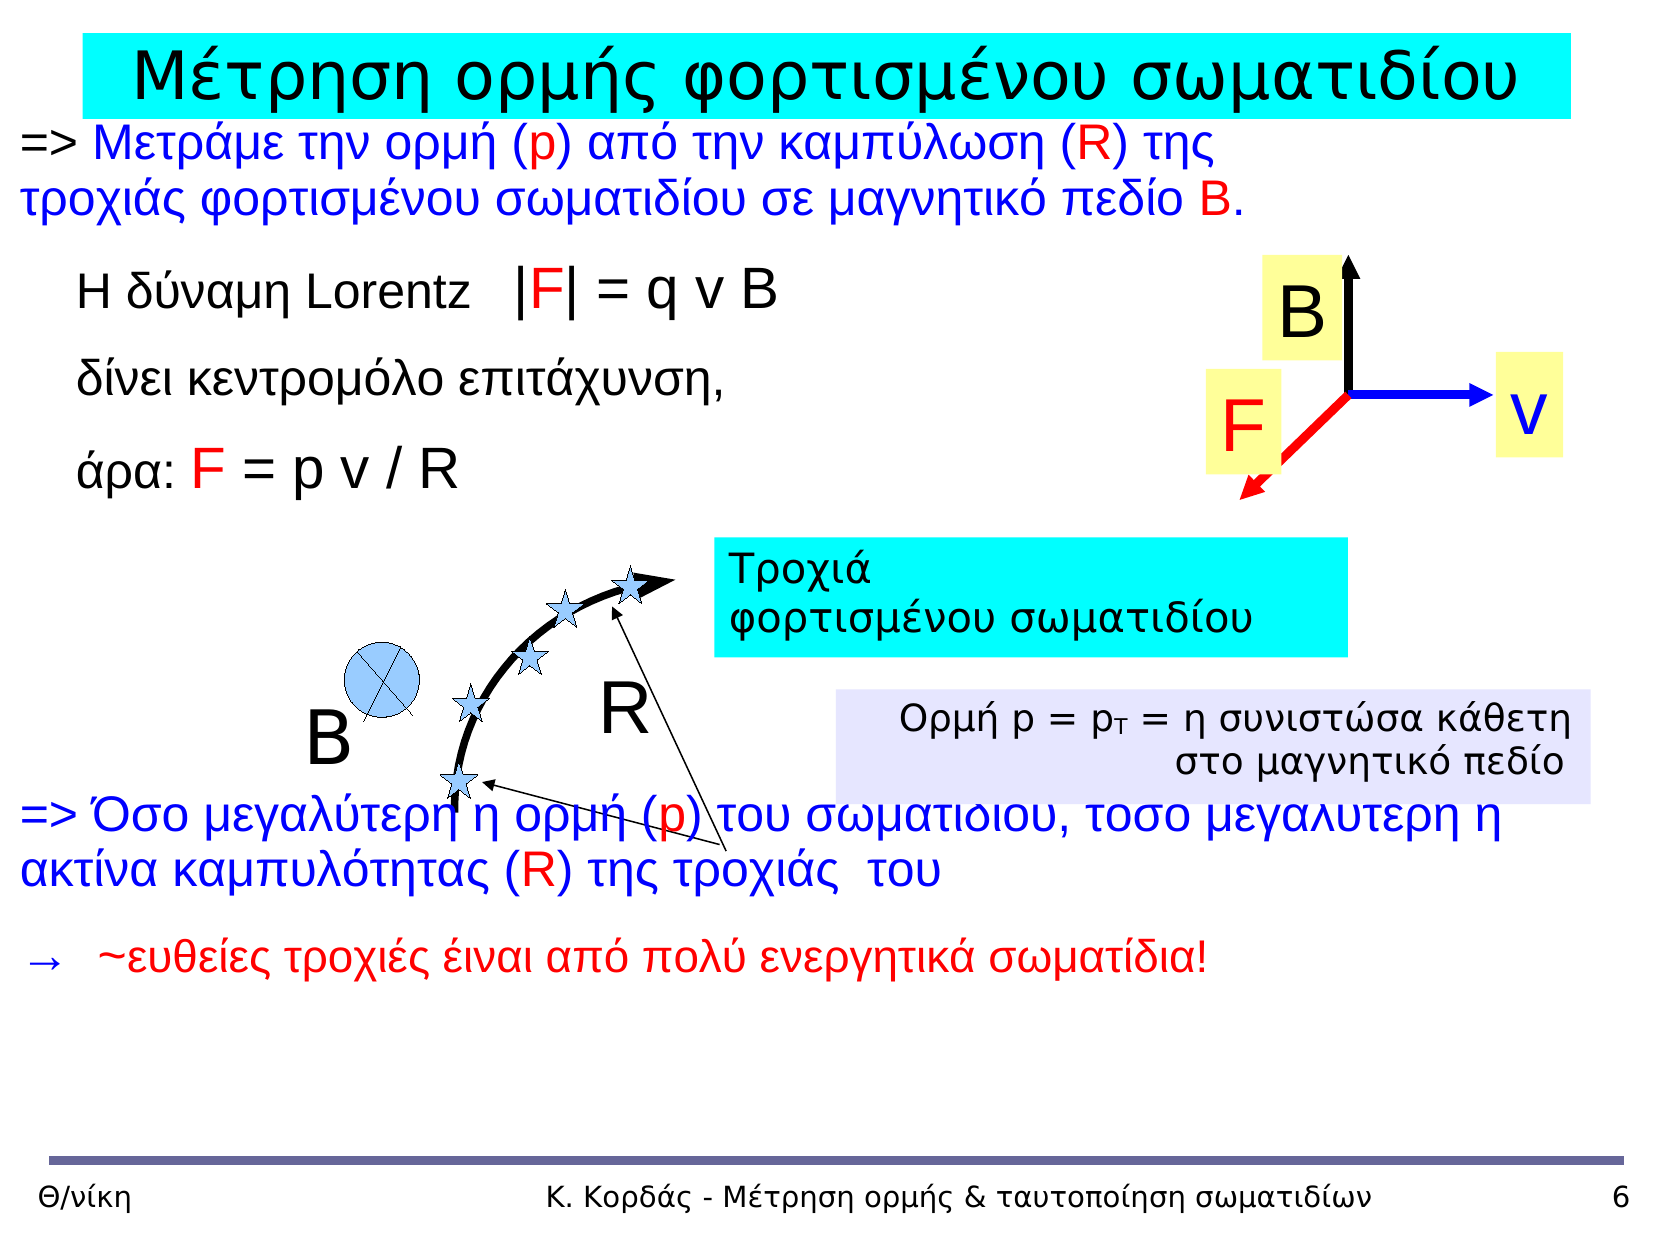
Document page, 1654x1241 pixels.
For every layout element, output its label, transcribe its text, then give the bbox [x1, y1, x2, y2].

title Μέτρηση ορμής φορτισμένου σωματιδίου [82, 33, 1571, 114]
list => Μετράμε την ορμή (p) από την καμπύλωση (R) της τροχιάς φορτισμένου σωματιδίου σε μαγνητικό πεδίο B. Η δύναμη Lorentz |F| = q v B δίνει κεντρομόλο επιτάχυνση, άρα: F = p v / R => Όσο μεγαλύτερη η ορμή (p) του σωματιδίου, τόσο μεγαλύτερη η ακτίνα καμπυλότητας (R) της τροχιάς του → ~ευθείες τροχιές έιναι από πολύ ενεργητικά σωματίδια! [19, 114, 1633, 1165]
text_box Ορμή p = pT = η συνιστώσα κάθετη στο μαγνητικό πεδίο [835, 689, 1591, 805]
